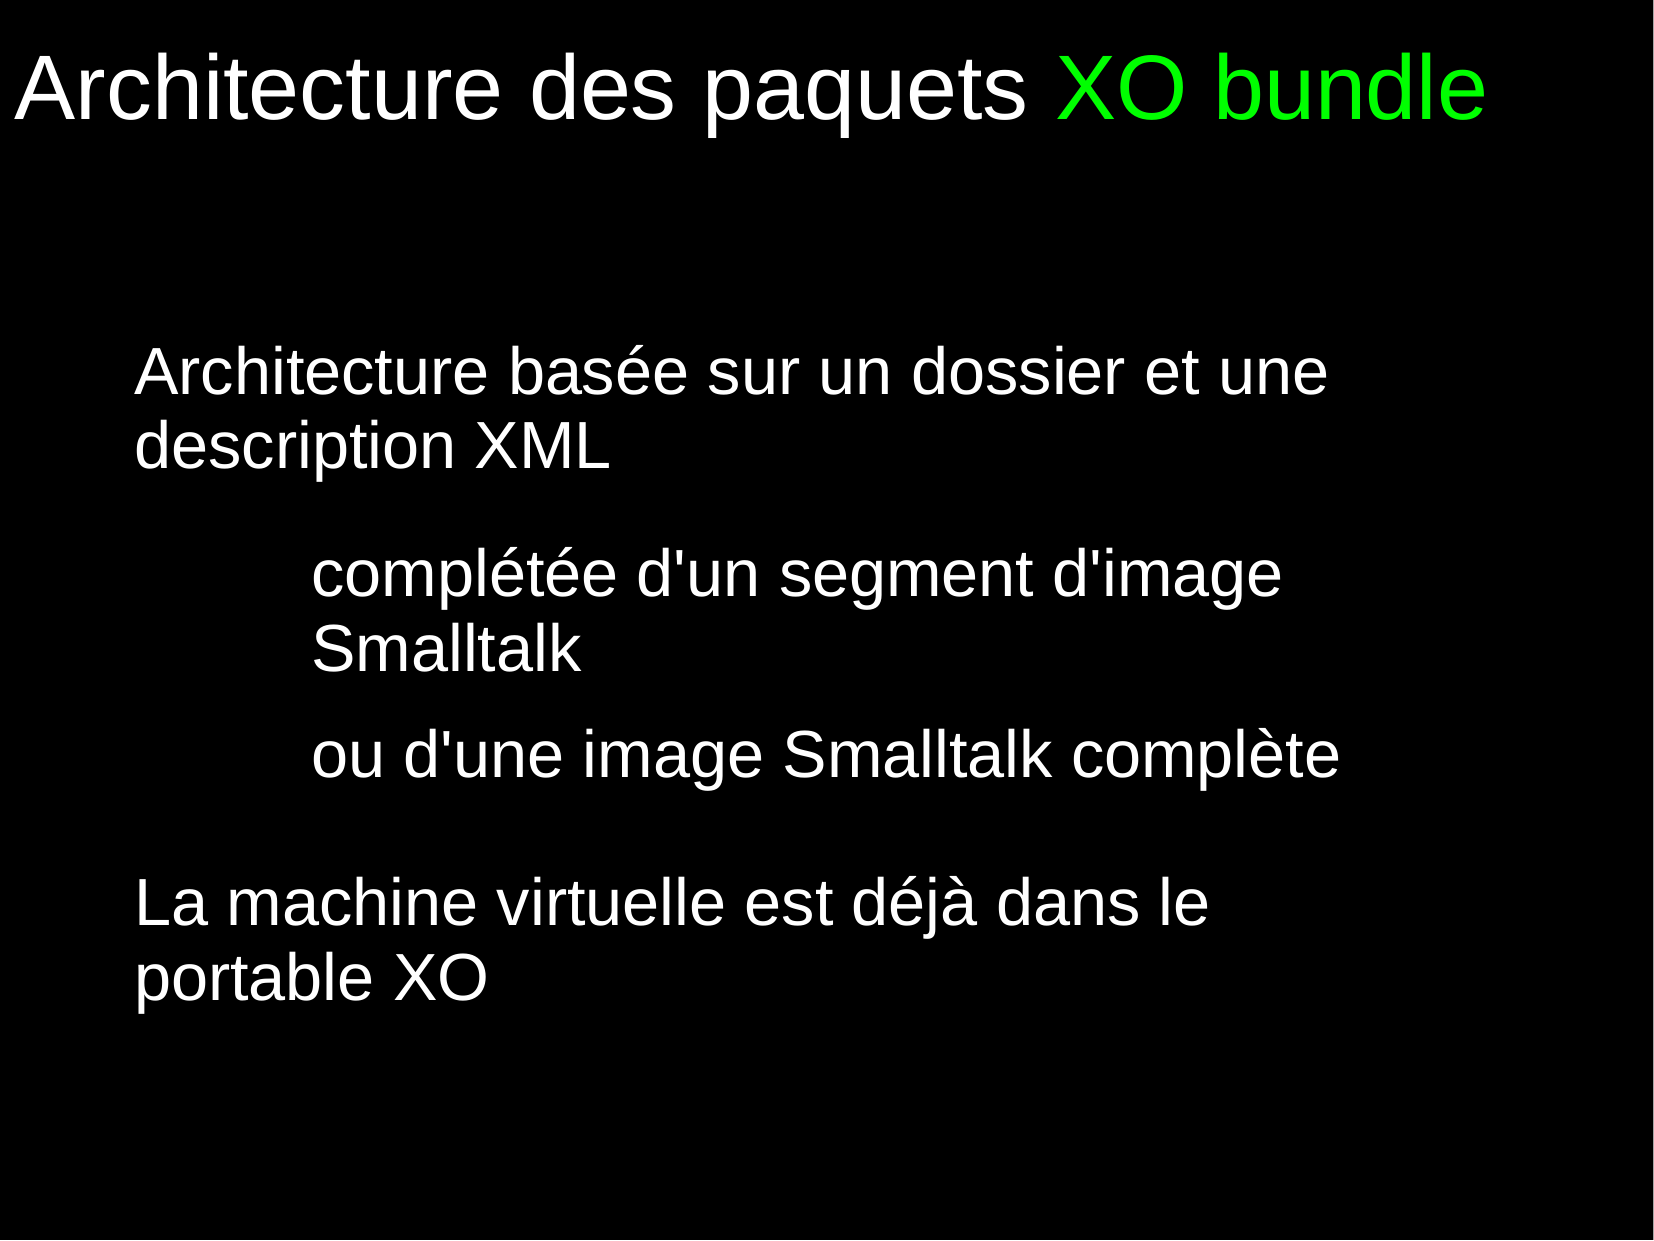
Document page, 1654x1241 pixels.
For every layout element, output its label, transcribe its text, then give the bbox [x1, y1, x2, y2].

text_box La machine virtuelle est déjà dans le portable XO [118, 856, 1359, 1024]
text_box complétée d'un segment d'image Smalltalk [295, 527, 1536, 695]
text_box Architecture basée sur un dossier et une description XML [118, 324, 1595, 493]
text_box Architecture des paquets XO bundle [0, 29, 1565, 147]
text_box ou d'une image Smalltalk complète [295, 708, 1536, 802]
